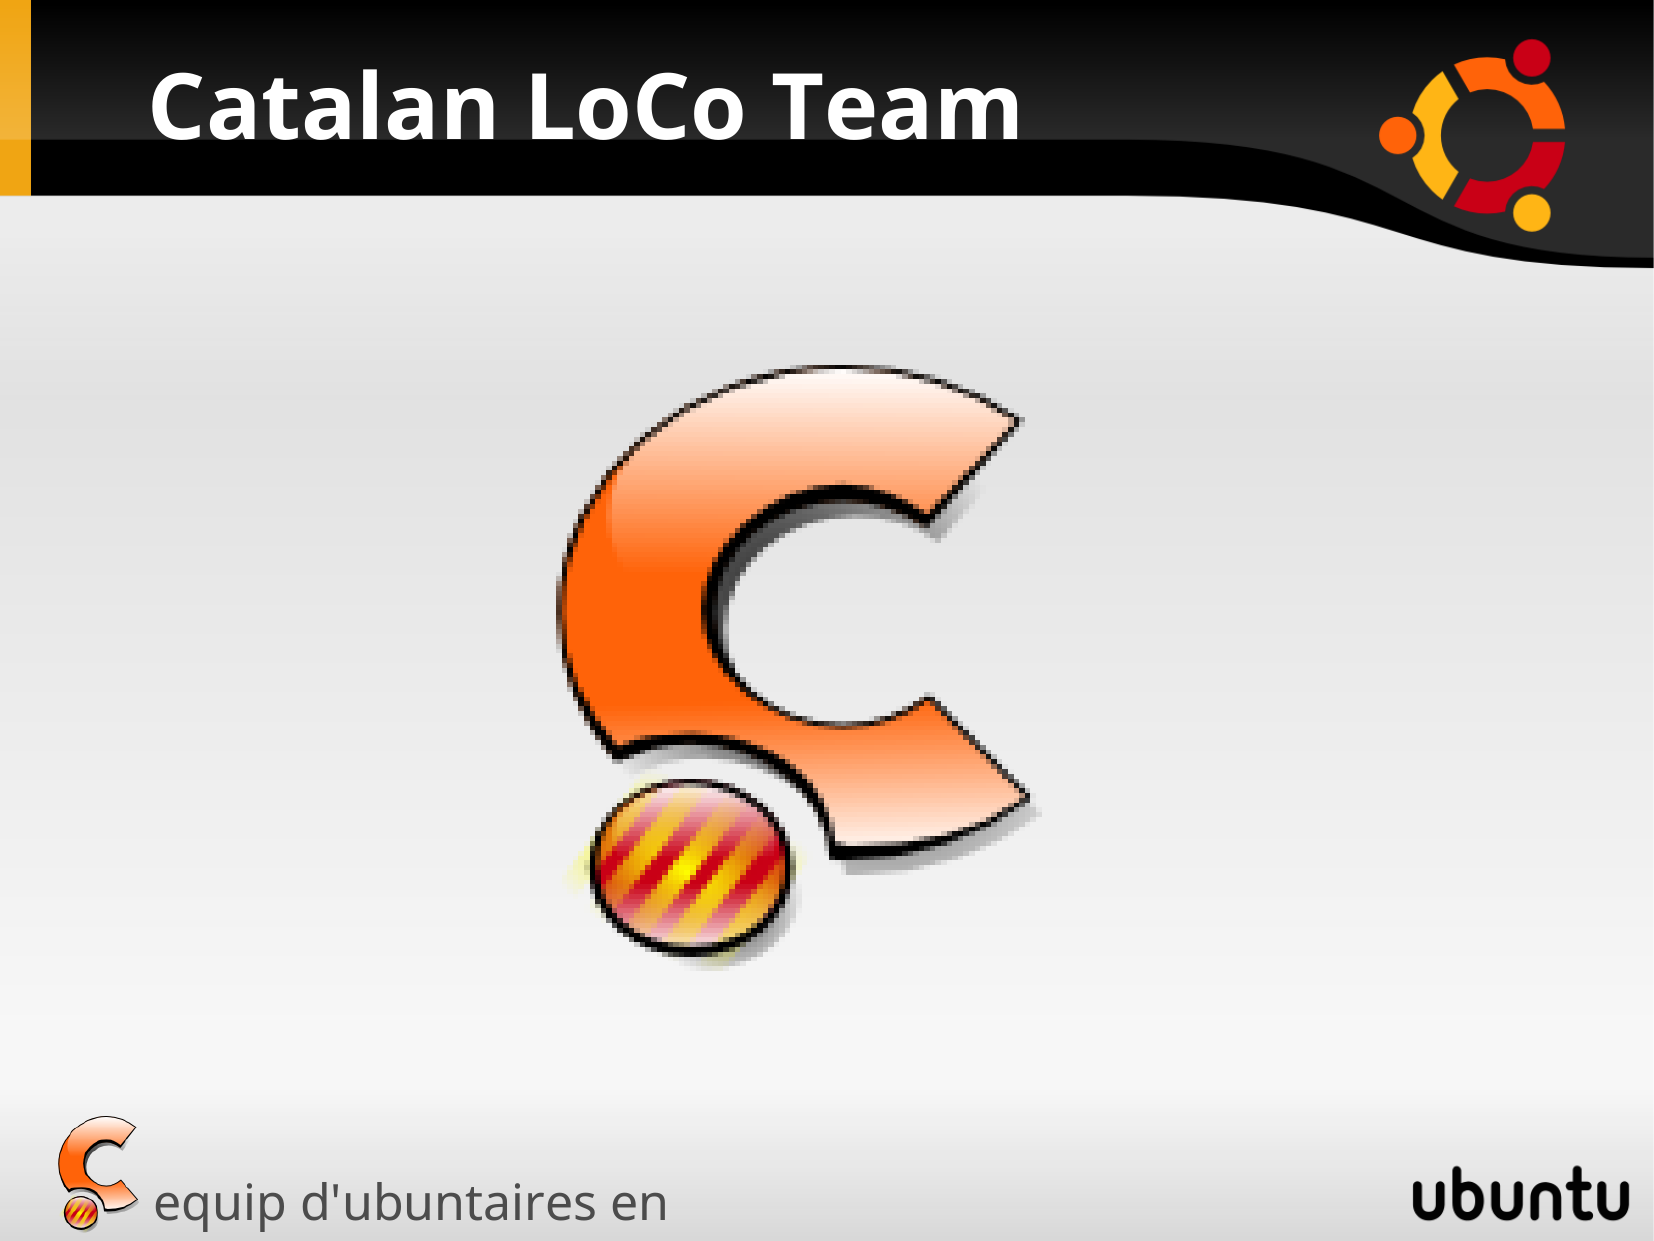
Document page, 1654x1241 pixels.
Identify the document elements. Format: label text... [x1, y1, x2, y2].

picture [0, 0, 1654, 1241]
title Catalan LoCo Team [0, 0, 1359, 208]
